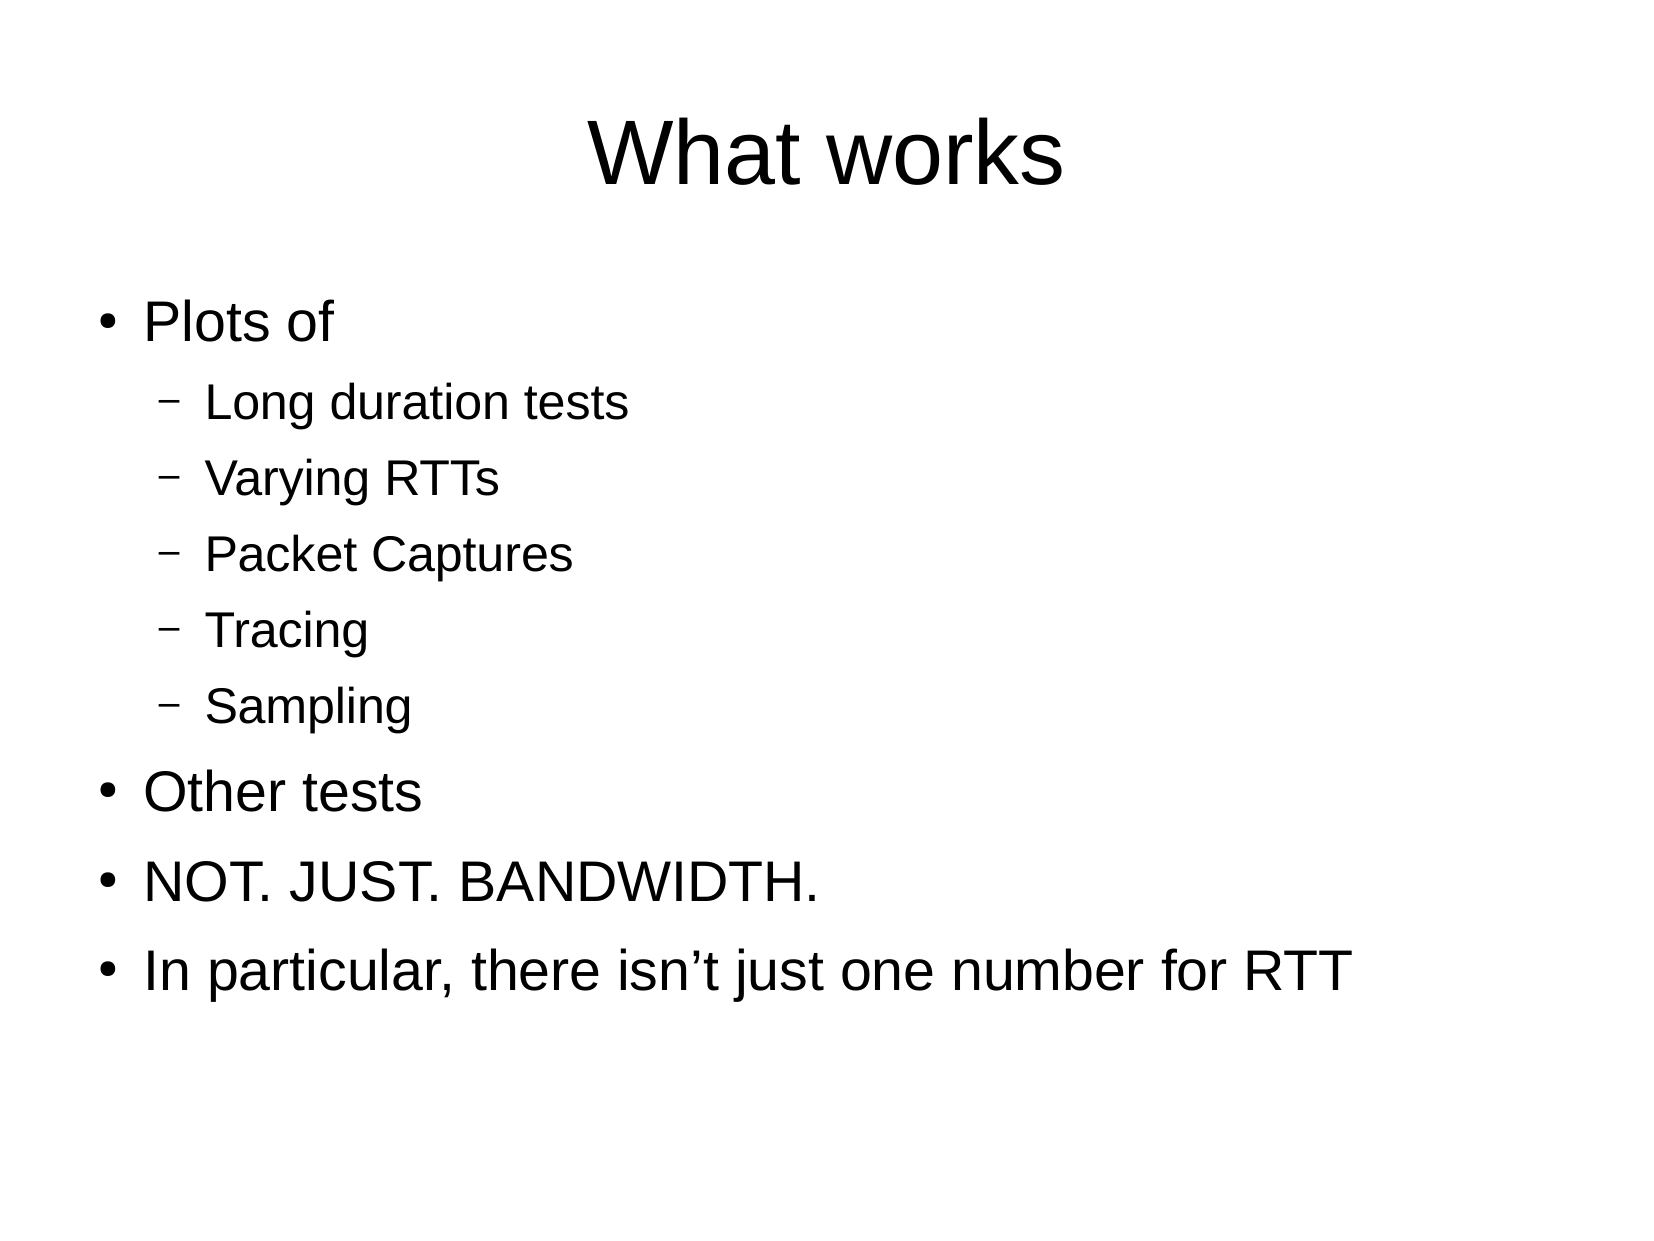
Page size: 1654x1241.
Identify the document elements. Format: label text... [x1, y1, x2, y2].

title What works [82, 49, 1571, 257]
list Plots of Long duration tests Varying RTTs Packet Captures Tracing Sampling Other tests NOT. JUST. BANDWIDTH. In particular, there isn’t just one number for RTT [82, 290, 1571, 1010]
